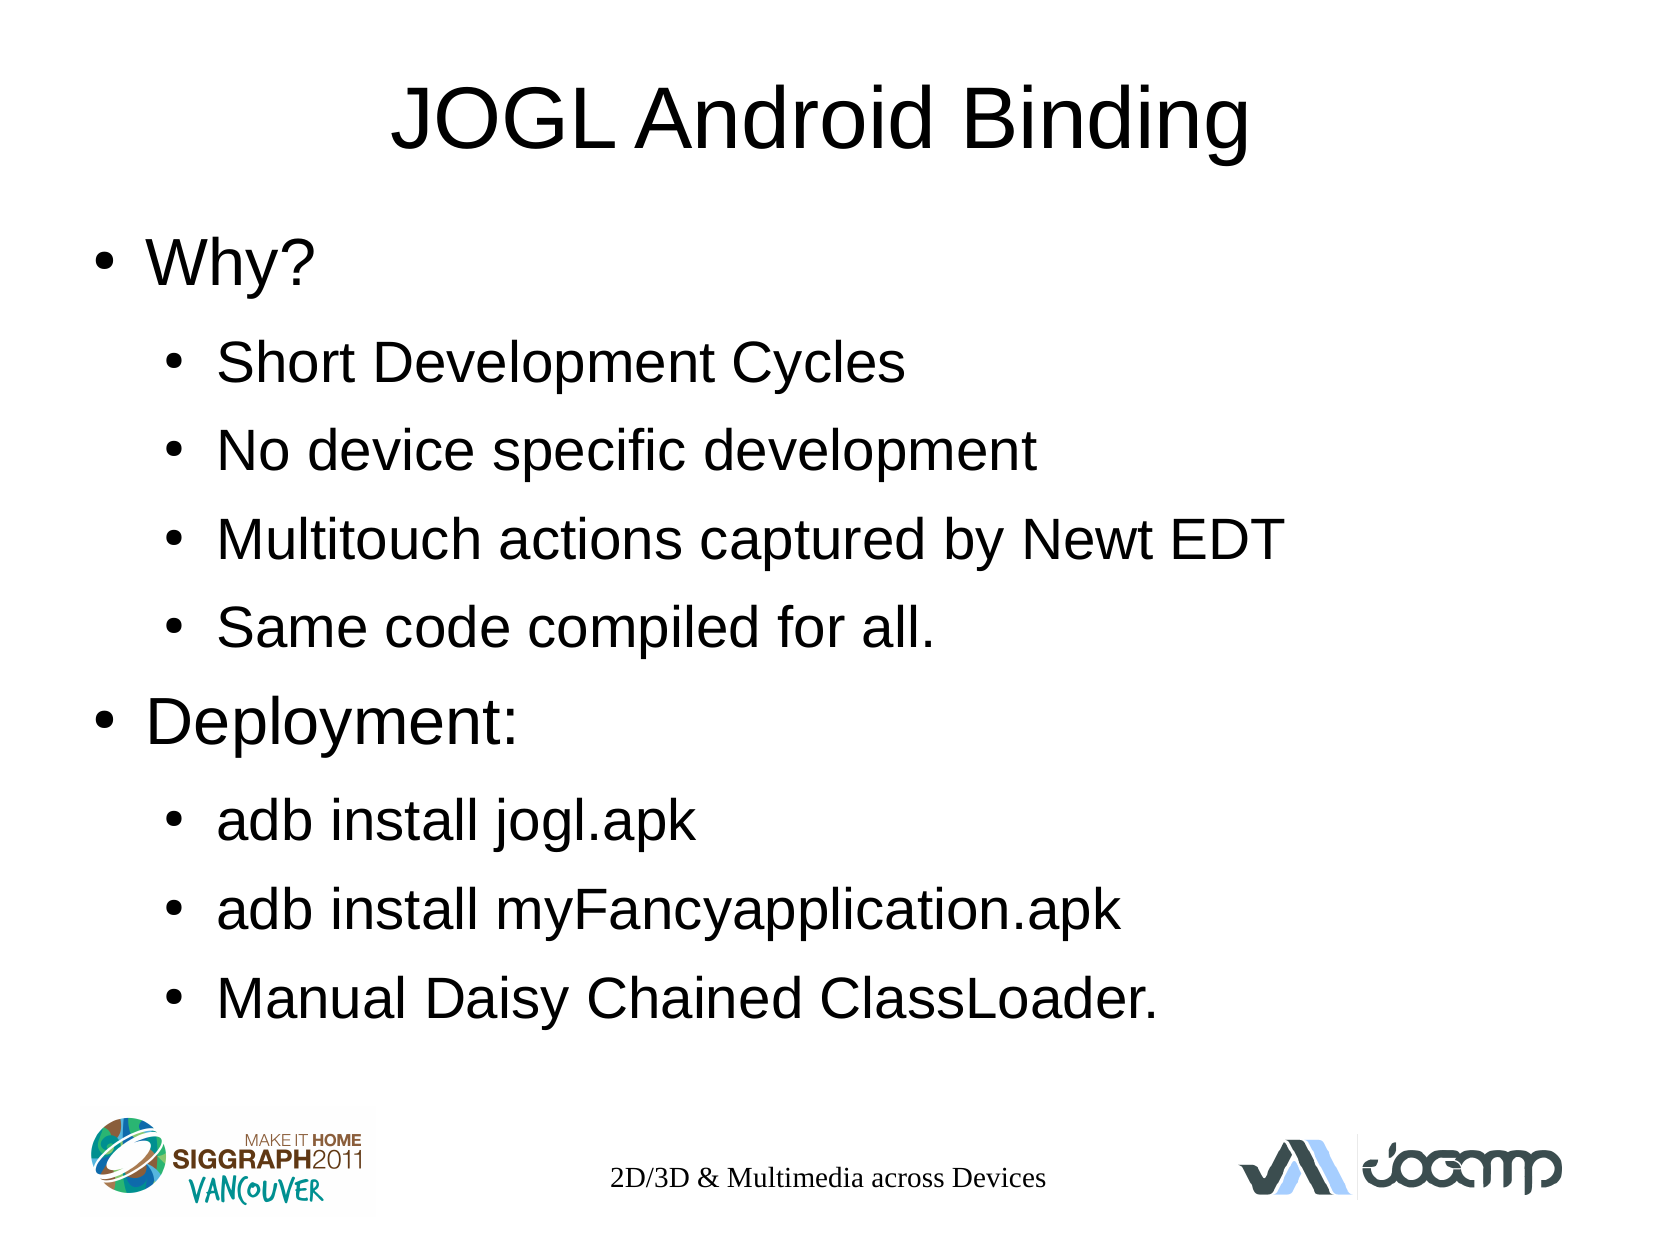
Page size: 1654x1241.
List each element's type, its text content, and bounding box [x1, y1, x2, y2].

picture [1237, 1134, 1562, 1200]
title JOGL Android Binding [68, 56, 1576, 181]
list Why? Short Development Cycles No device specific development Multitouch actions captured by Newt EDT Same code compiled for all. Deployment: adb install jogl.apk adb install myFancyapplication.apk Manual Daisy Chained ClassLoader. [75, 225, 1571, 1044]
picture [80, 1106, 376, 1217]
